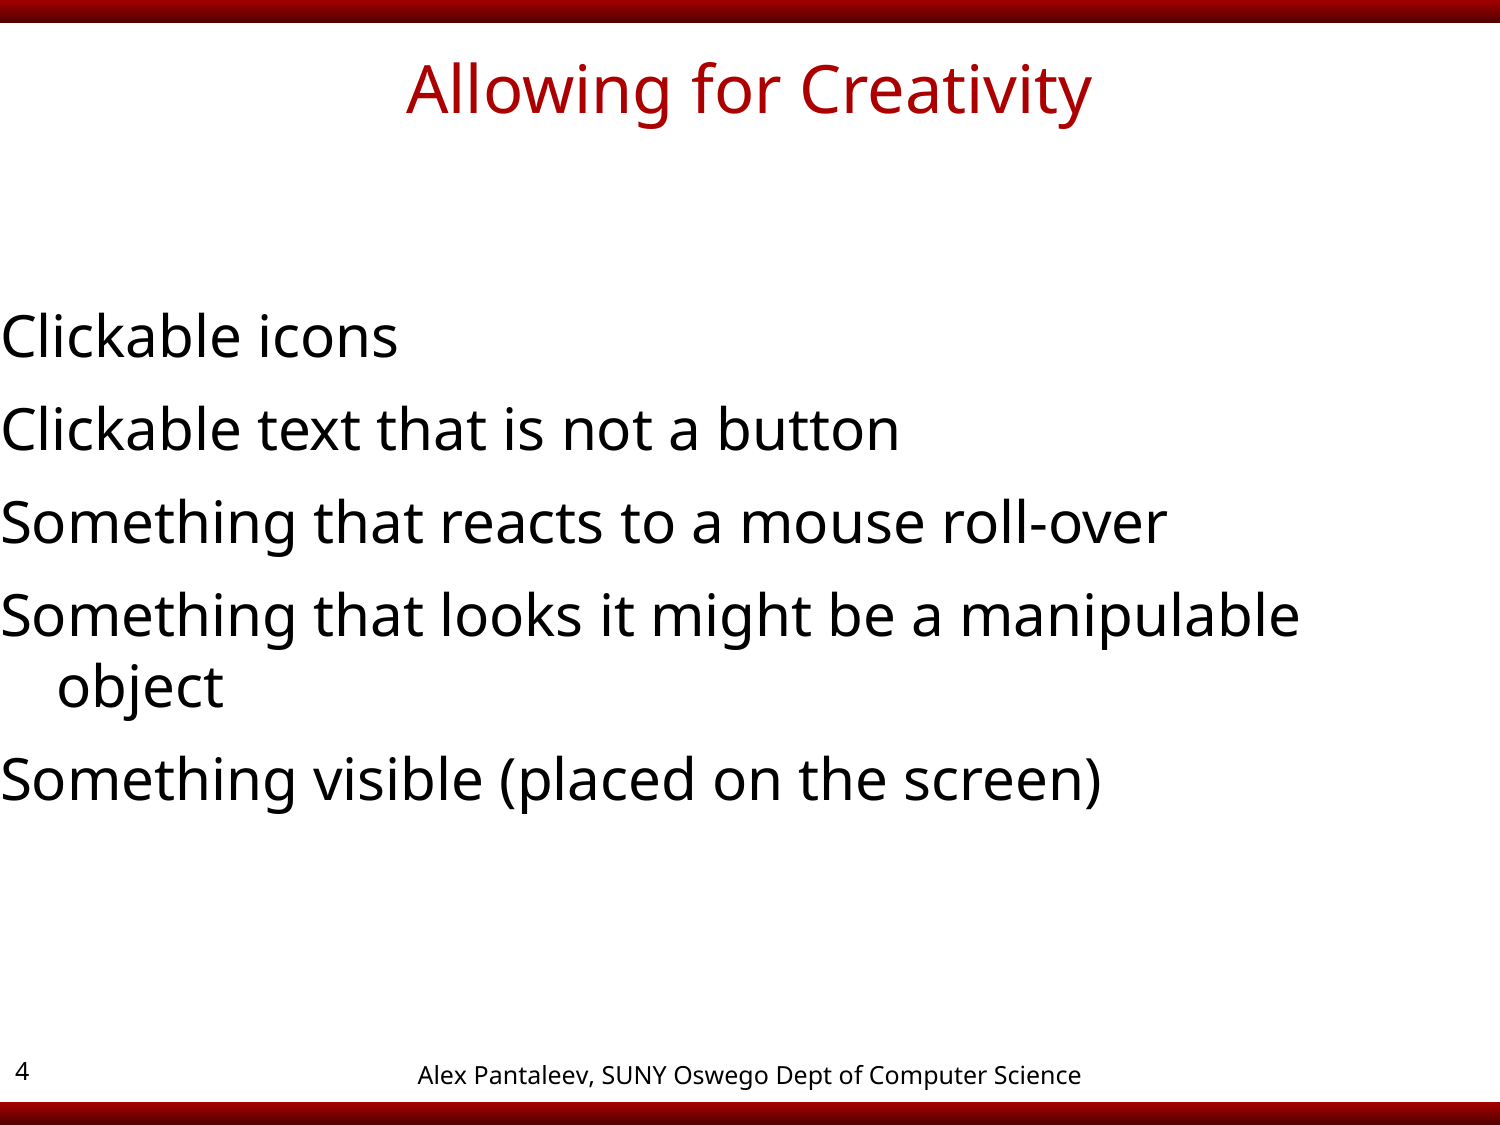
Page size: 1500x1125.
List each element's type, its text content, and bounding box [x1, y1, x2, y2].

title Allowing for Creativity [0, 24, 1500, 150]
list Clickable icons Clickable text that is not a button Something that reacts to a mouse roll-over Something that looks it might be a manipulable object Something visible (placed on the screen) [0, 299, 1476, 1063]
